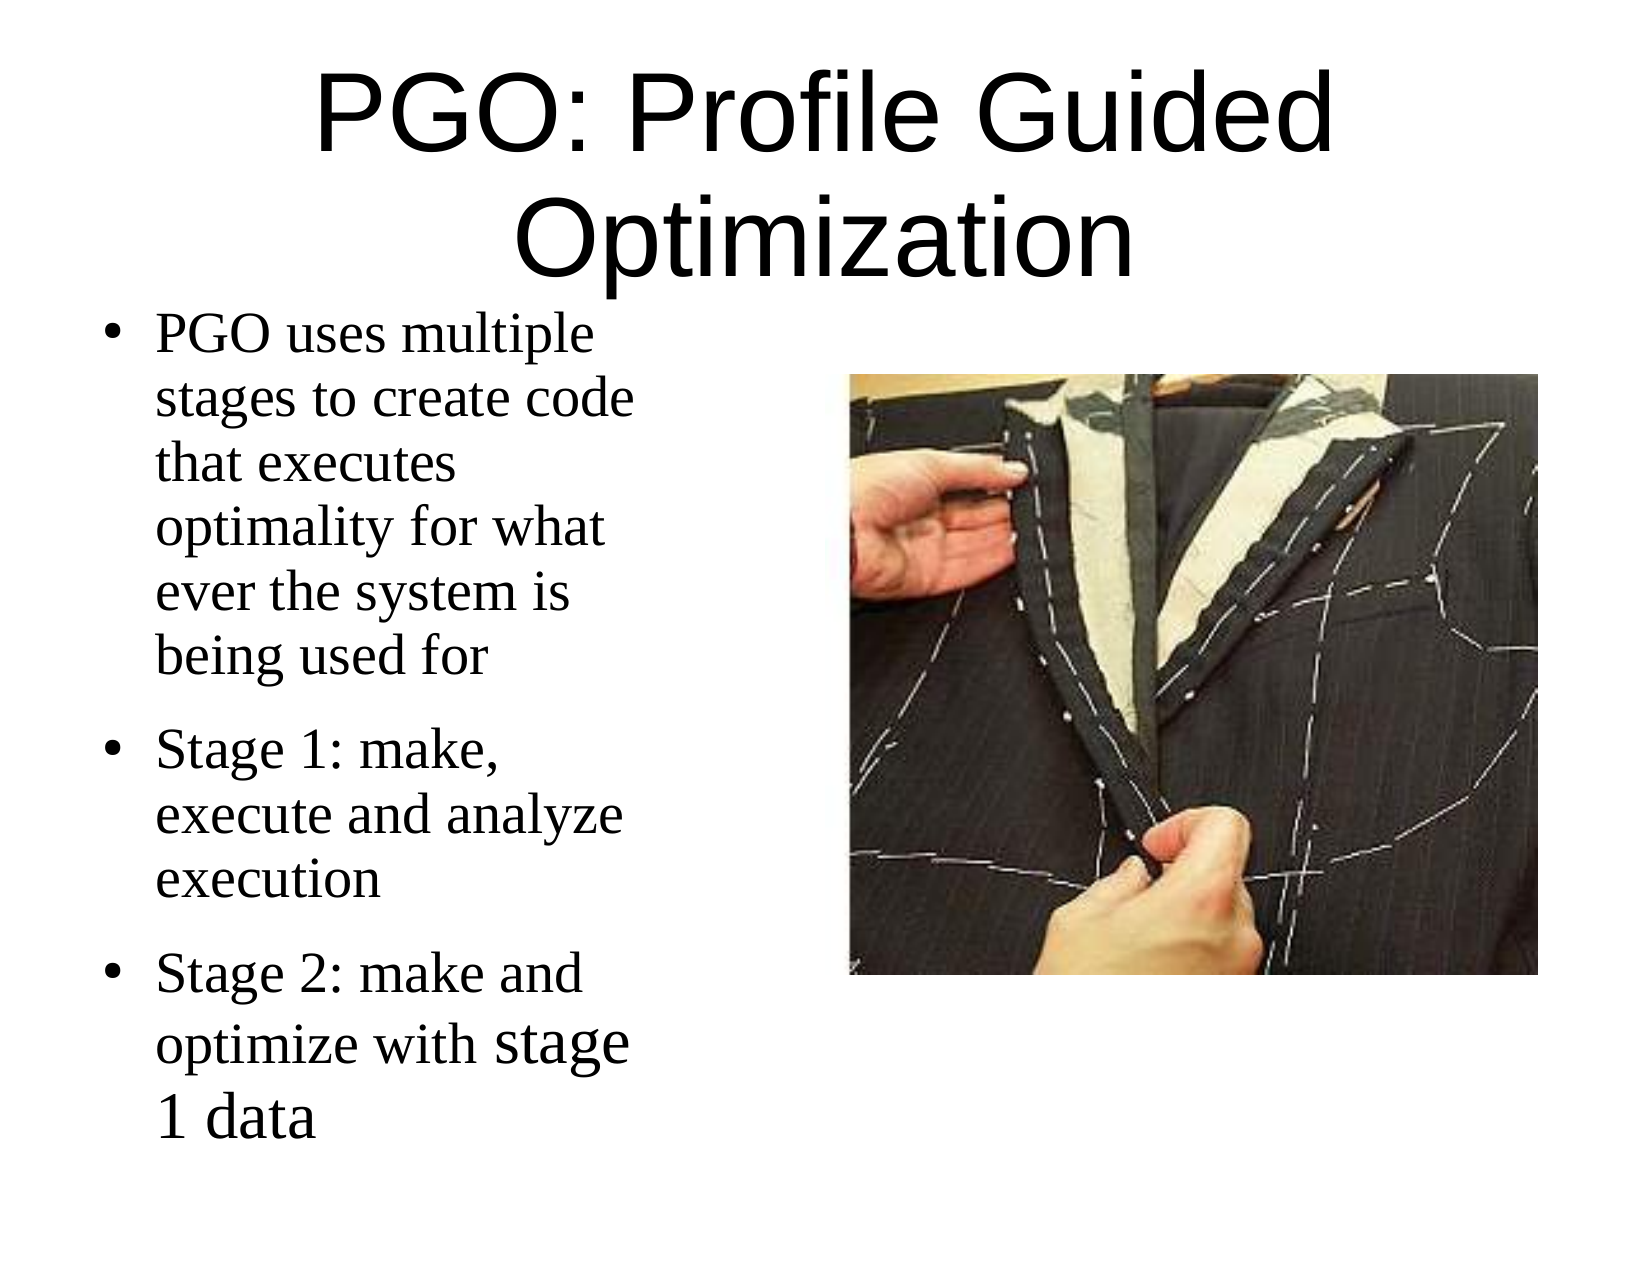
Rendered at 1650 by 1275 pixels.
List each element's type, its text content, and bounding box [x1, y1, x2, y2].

list PGO uses multiple stages to create code that executes optimality for what ever the system is being used for Stage 1: make, execute and analyze execution Stage 2: make and optimize with stage 1 data [13, 299, 676, 1254]
title PGO: Profile Guided Optimization [112, 35, 1538, 315]
picture [825, 374, 1538, 976]
